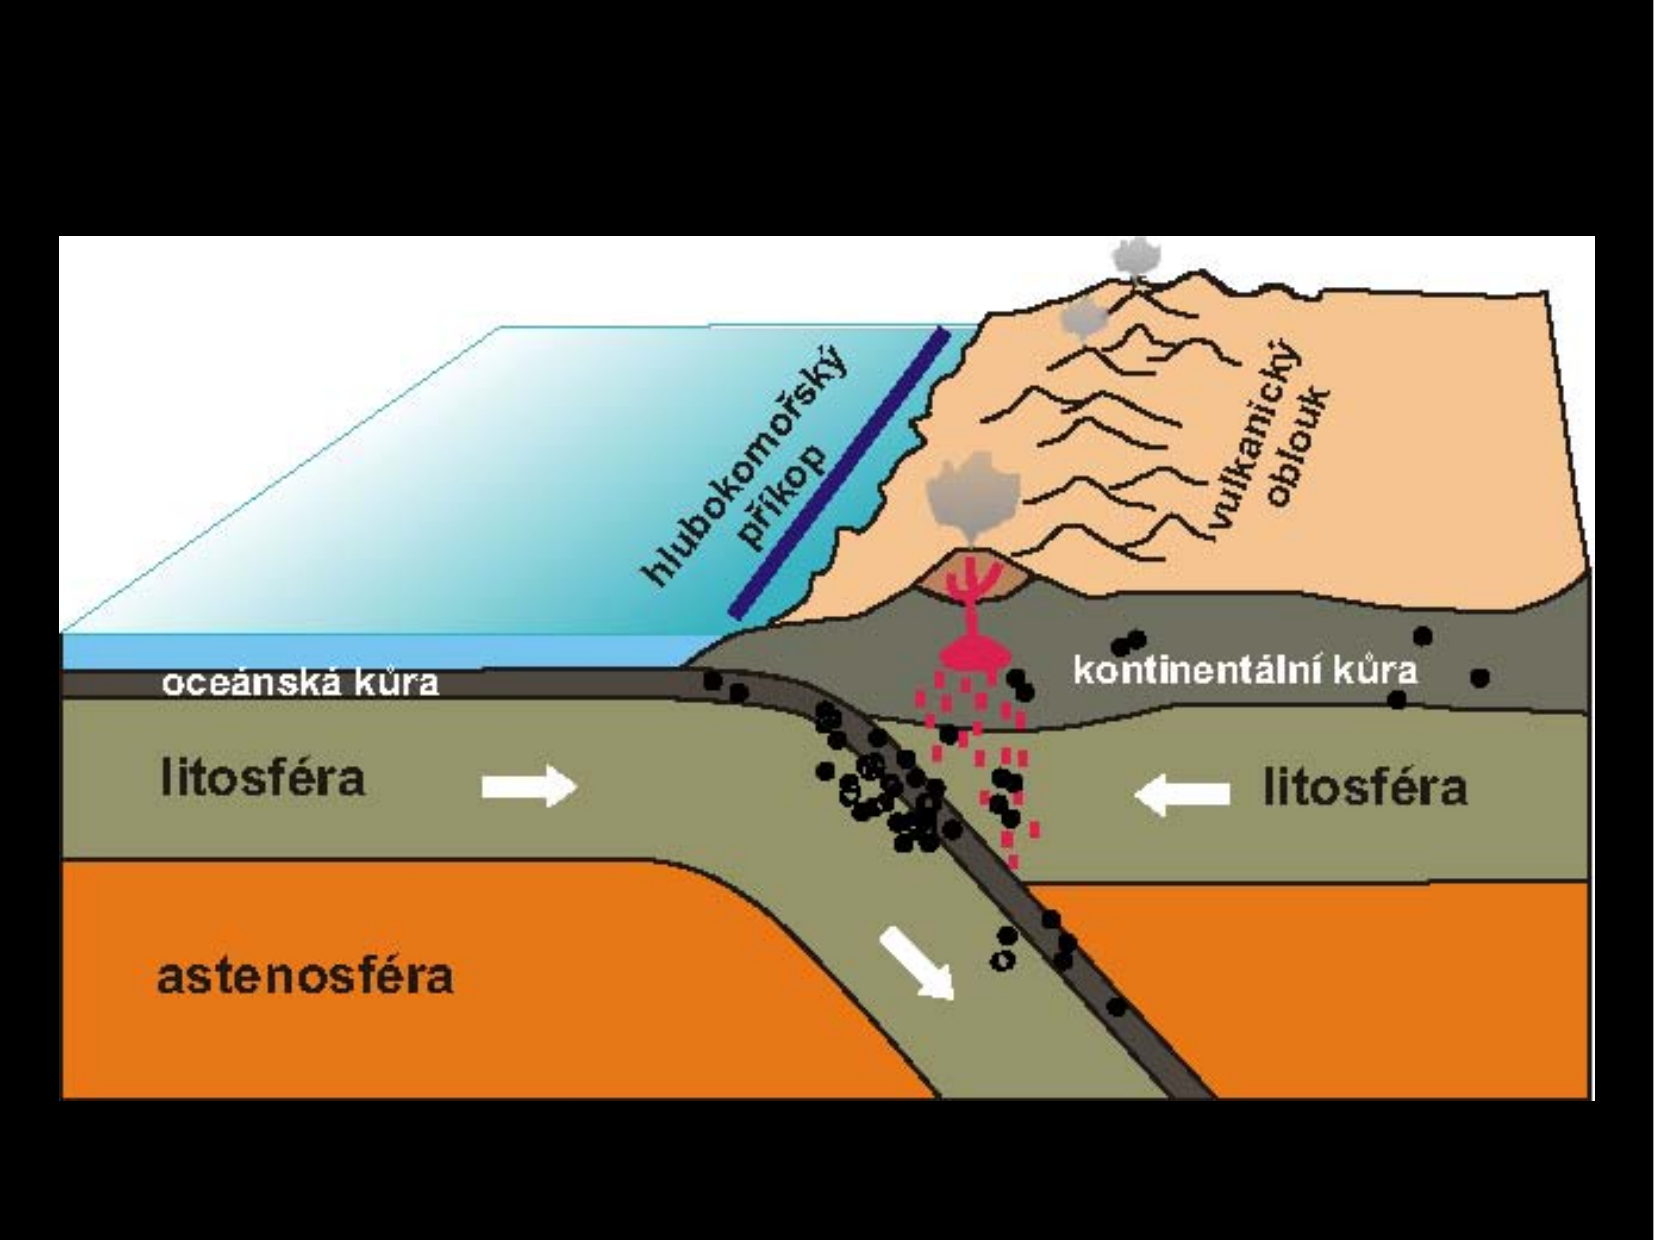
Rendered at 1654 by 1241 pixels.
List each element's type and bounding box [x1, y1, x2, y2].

picture [59, 236, 1595, 1101]
